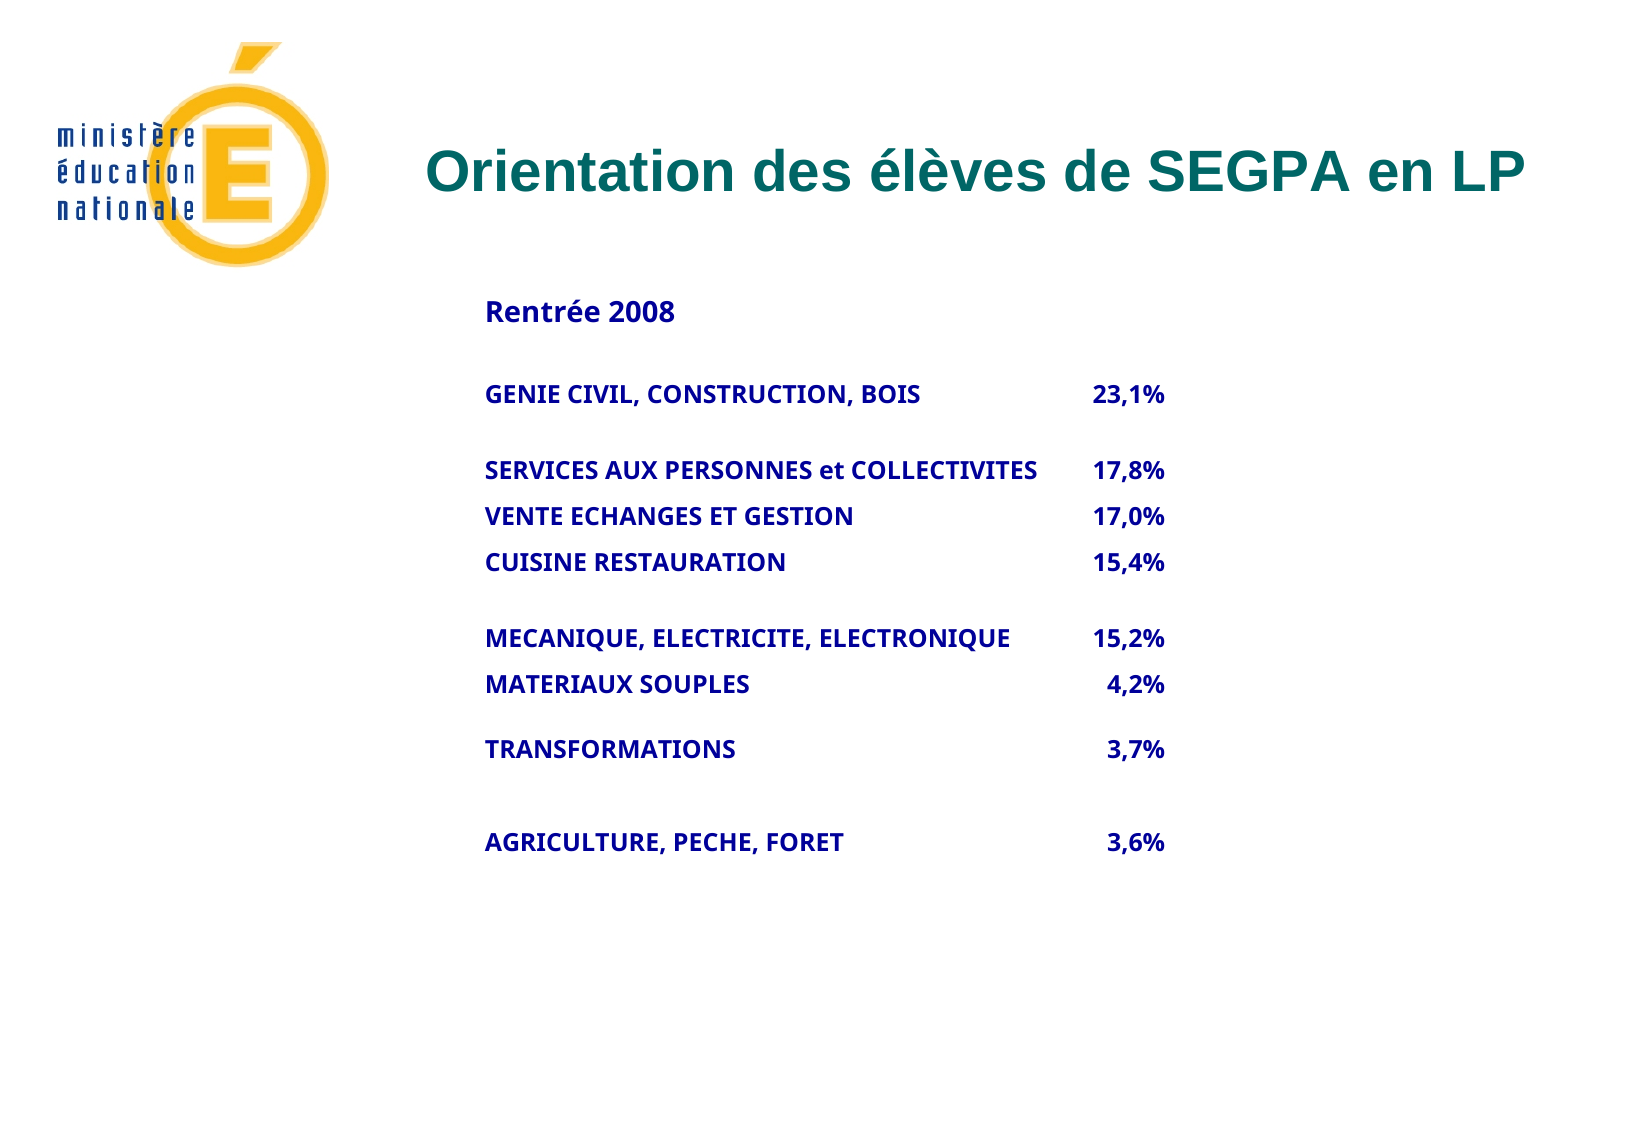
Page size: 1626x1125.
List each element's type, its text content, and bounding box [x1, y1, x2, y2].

table_cell 4,2% [1055, 661, 1180, 707]
table_cell SERVICES AUX PERSONNES et COLLECTIVITES [470, 417, 1055, 492]
table_cell 17,8% [1055, 417, 1180, 492]
table_cell CUISINE RESTAURATION [470, 538, 1055, 584]
table_cell 17,0% [1055, 492, 1180, 538]
table_cell TRANSFORMATIONS [470, 707, 1055, 771]
table_cell 15,4% [1055, 538, 1180, 584]
table_cell 3,6% [1055, 771, 1180, 865]
picture [56, 42, 329, 273]
table_header [1055, 255, 1180, 371]
table_cell MATERIAUX SOUPLES [470, 661, 1055, 707]
table_cell 15,2% [1055, 584, 1180, 661]
text_box Orientation des élèves de SEGPA en LP [410, 125, 1593, 231]
table_cell AGRICULTURE, PECHE, FORET [470, 771, 1055, 865]
table_cell GENIE CIVIL, CONSTRUCTION, BOIS [470, 371, 1055, 417]
table_header Rentrée 2008 [470, 255, 1055, 371]
table_cell MECANIQUE, ELECTRICITE, ELECTRONIQUE [470, 584, 1055, 661]
table_cell VENTE ECHANGES ET GESTION [470, 492, 1055, 538]
table_cell 3,7% [1055, 707, 1180, 771]
table_cell 23,1% [1055, 371, 1180, 417]
